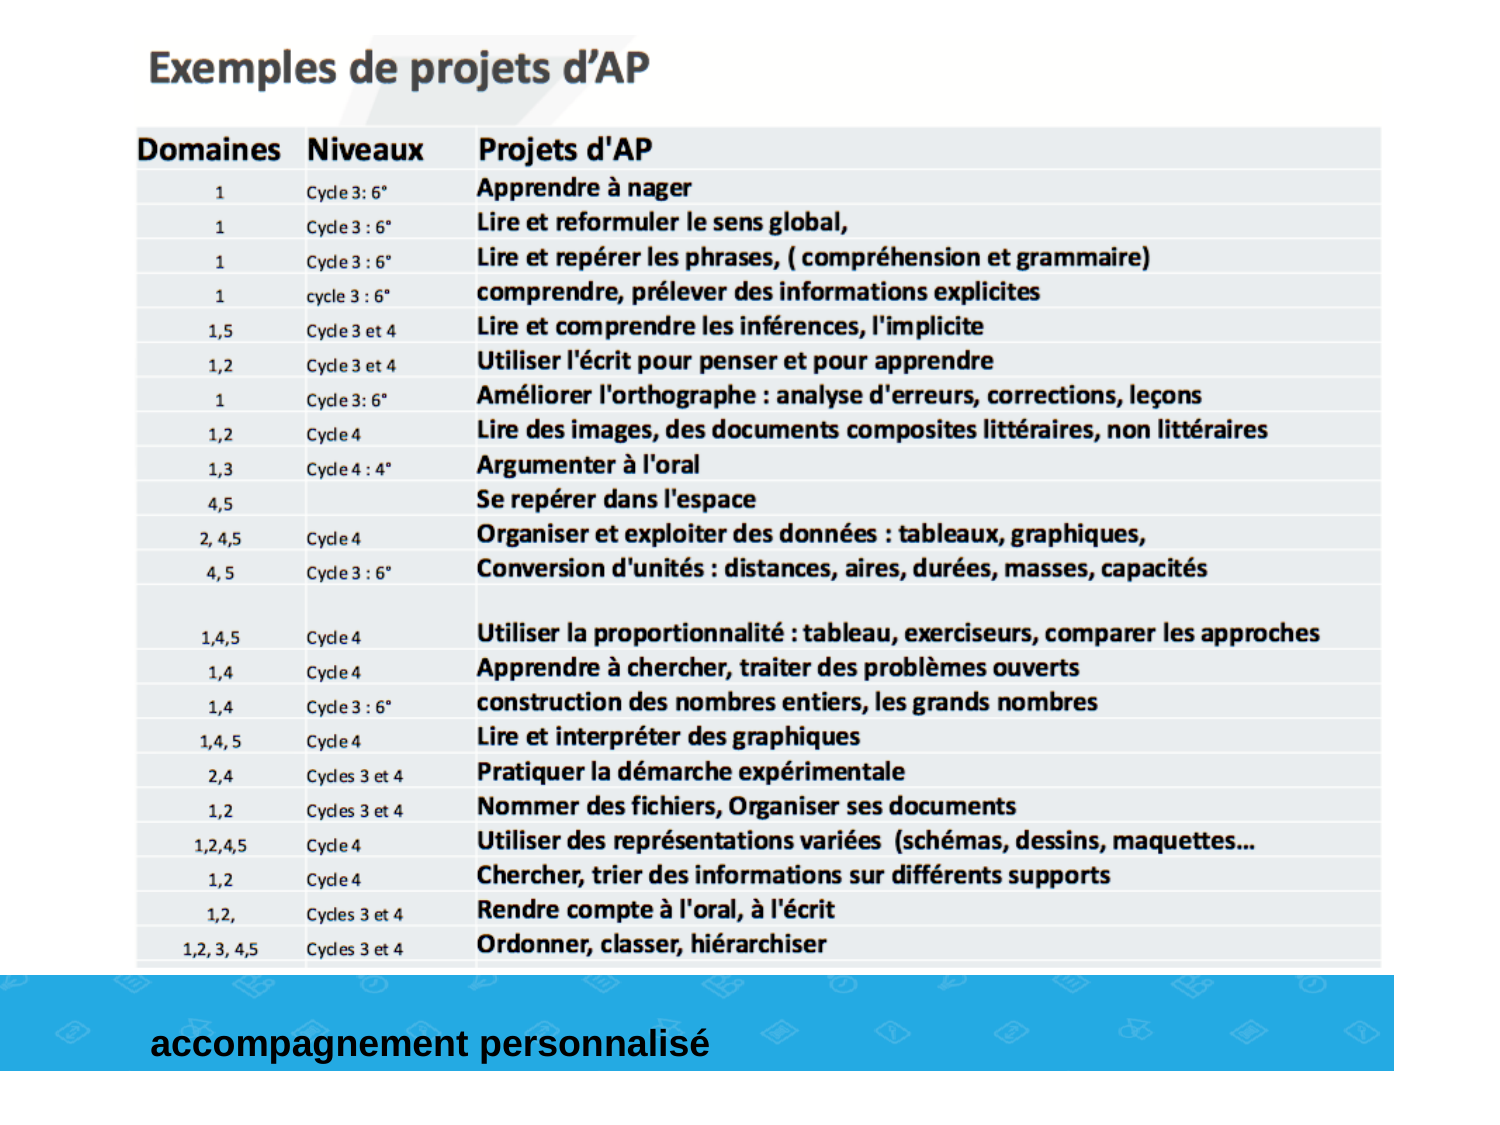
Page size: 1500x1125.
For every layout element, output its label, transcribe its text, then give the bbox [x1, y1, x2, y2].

text_box accompagnement personnalisé [135, 1011, 1353, 1072]
picture [0, 35, 1396, 1071]
